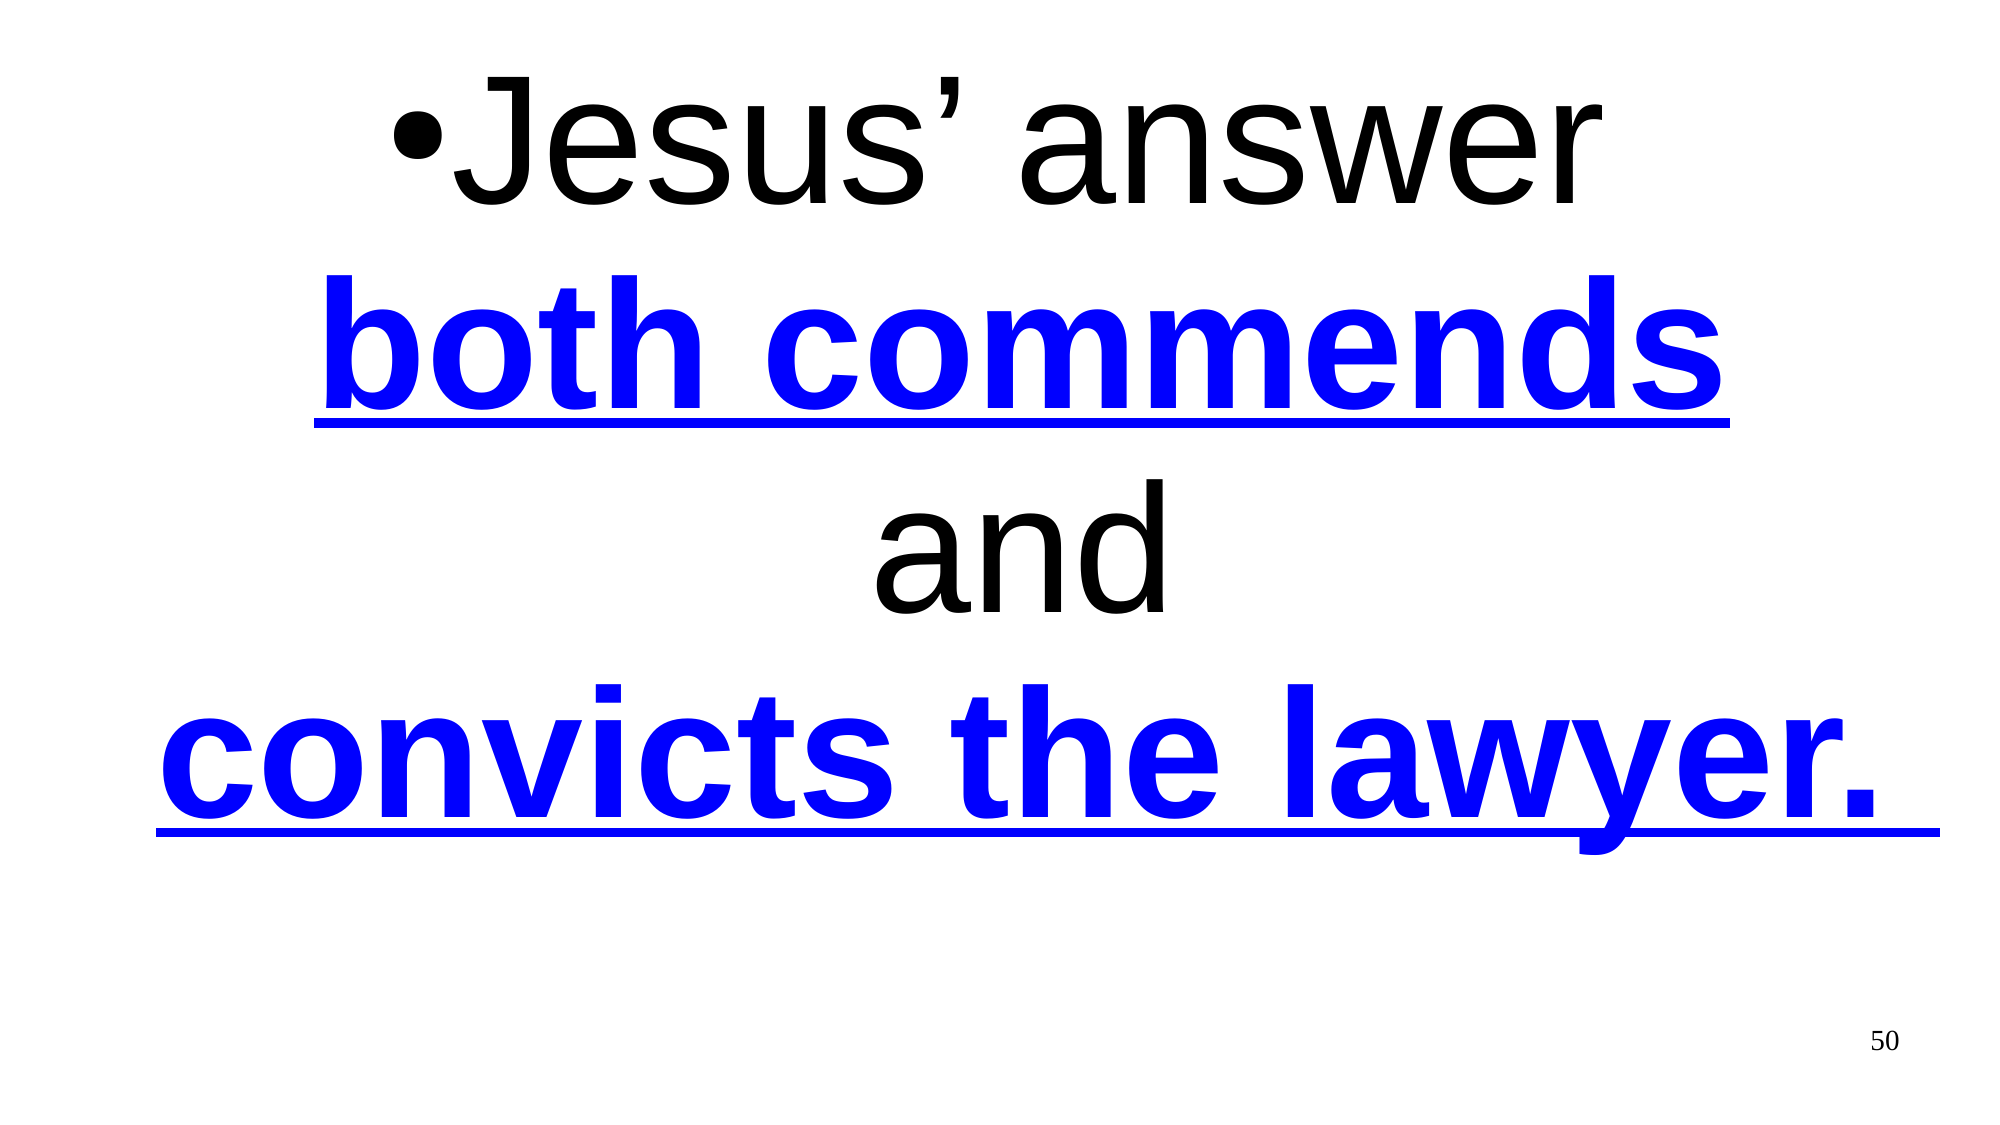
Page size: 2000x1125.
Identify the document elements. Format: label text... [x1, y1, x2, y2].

list Jesus’ answer both commends and convicts the lawyer. [37, 37, 1988, 1088]
